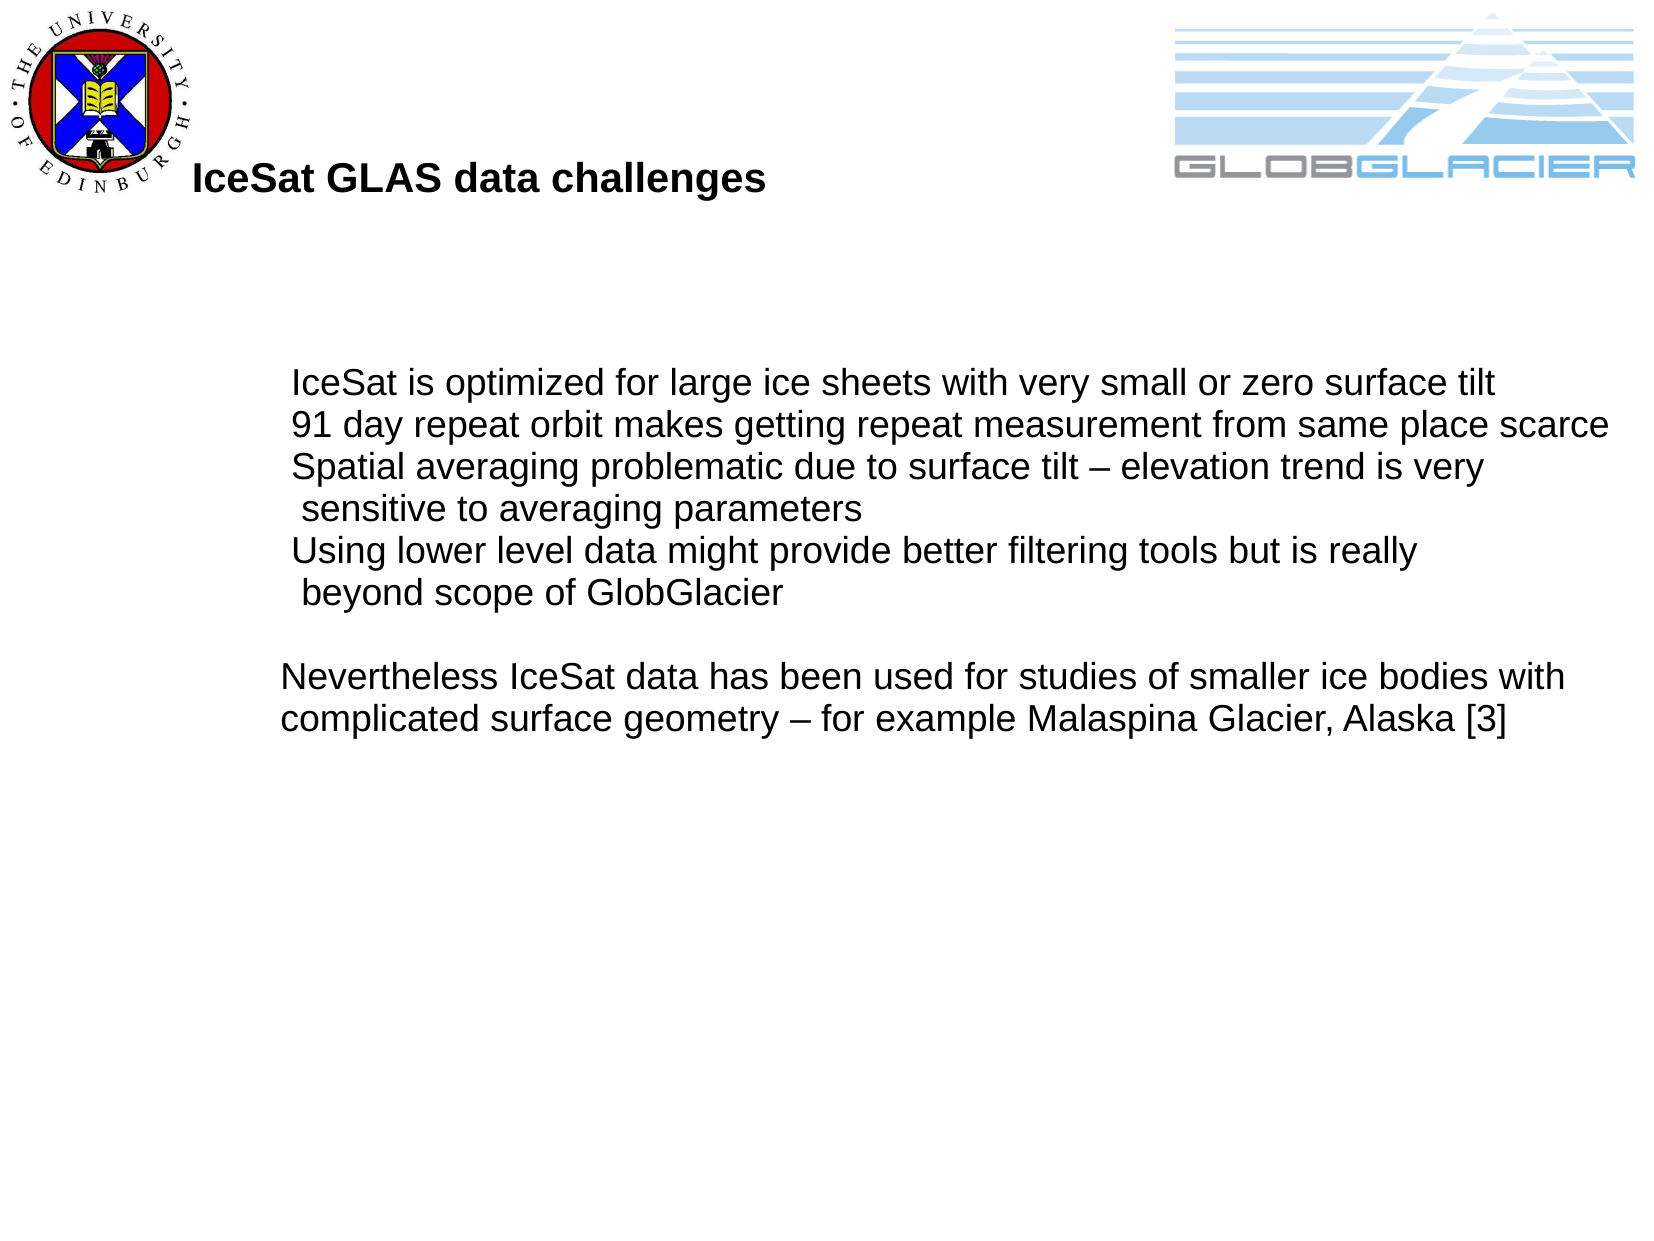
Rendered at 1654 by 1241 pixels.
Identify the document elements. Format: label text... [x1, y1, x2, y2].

text_box IceSat is optimized for large ice sheets with very small or zero surface tilt 91 day repeat orbit makes getting repeat measurement from same place scarce Spatial averaging problematic due to surface tilt – elevation trend is very sensitive to averaging parameters Using lower level data might provide better filtering tools but is really beyond scope of GlobGlacier Nevertheless IceSat data has been used for studies of smaller ice bodies with complicated surface geometry – for example Malaspina Glacier, Alaska [3] [265, 354, 1635, 871]
picture [1139, 0, 1654, 188]
text_box IceSat GLAS data challenges [177, 147, 784, 226]
picture [6, 5, 195, 197]
